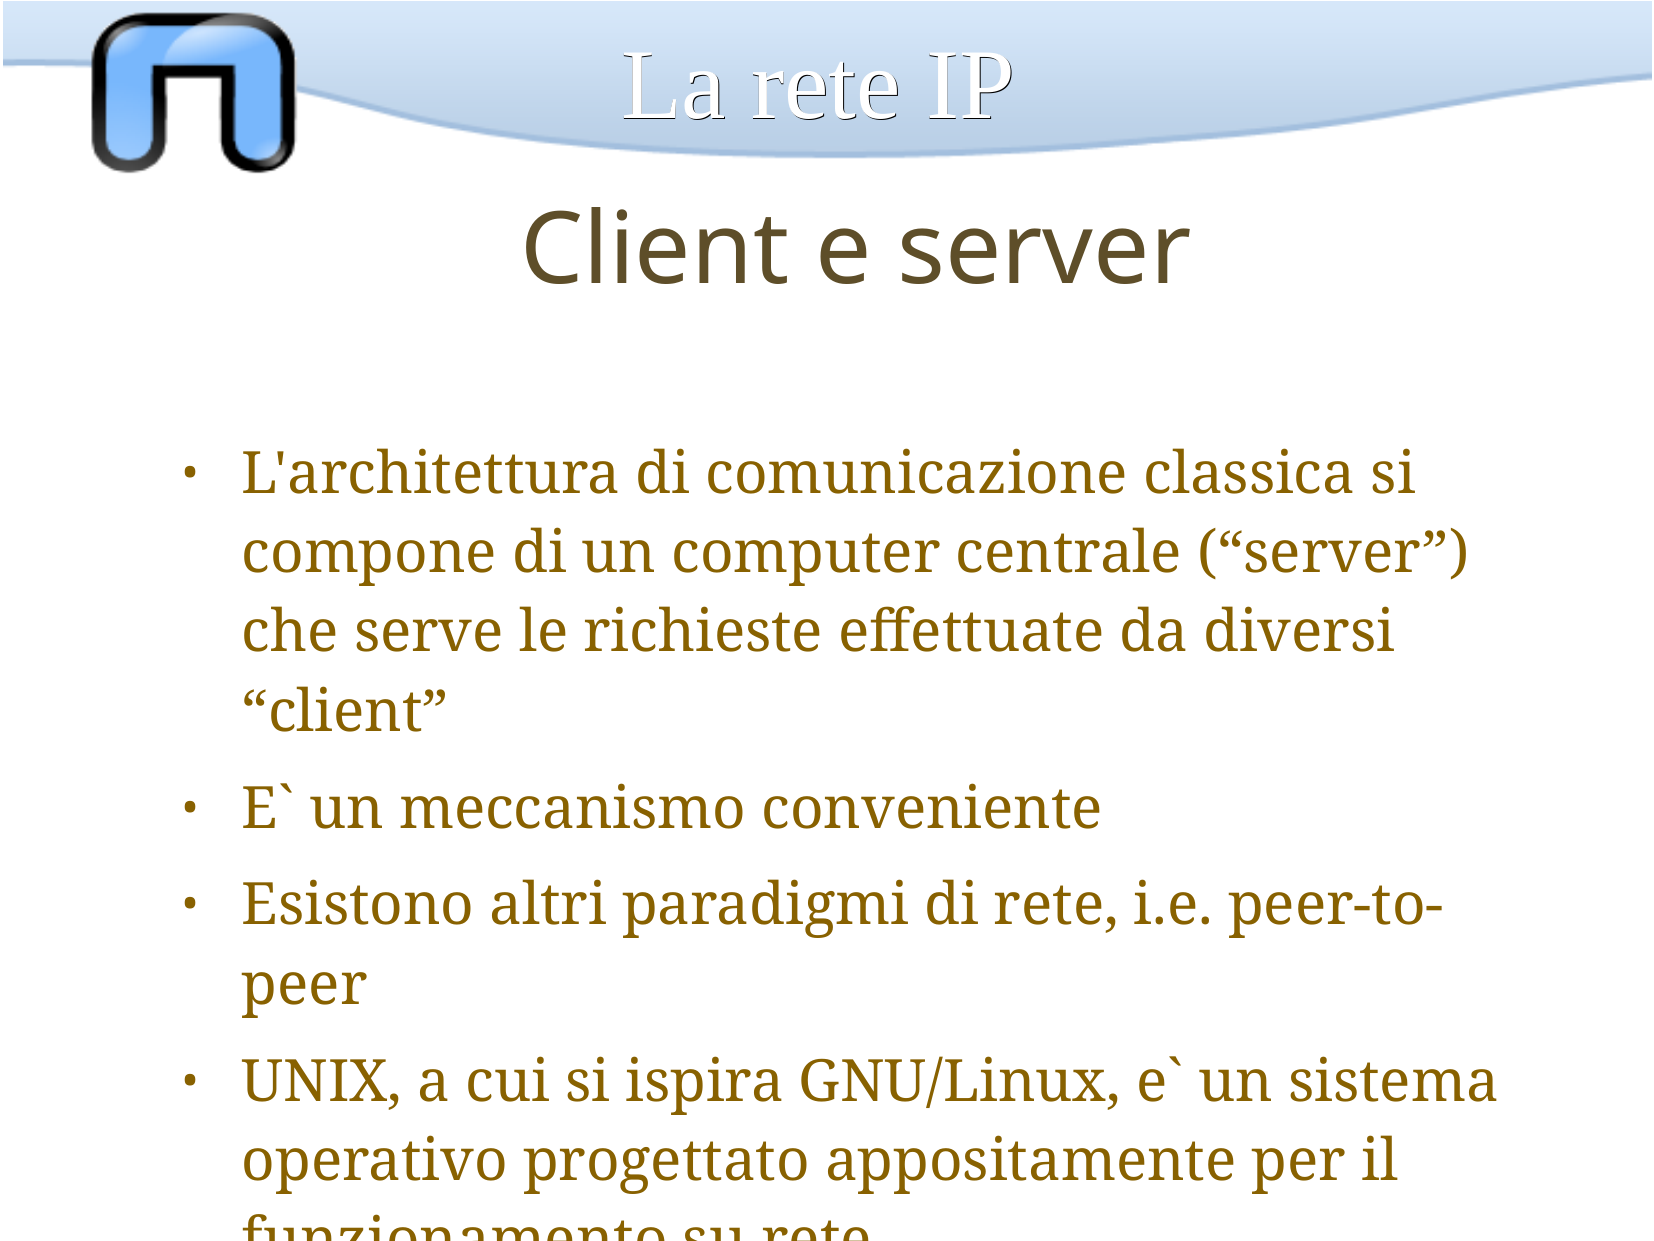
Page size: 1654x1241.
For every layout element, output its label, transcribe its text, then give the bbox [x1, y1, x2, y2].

title Client e server [147, 82, 1565, 408]
picture [0, 0, 1654, 1241]
text_box La rete IP [573, 29, 1063, 82]
list L'architettura di comunicazione classica si compone di un computer centrale (“server”) che serve le richieste effettuate da diversi “client” E` un meccanismo conveniente Esistono altri paradigmi di rete, i.e. peer-to-peer UNIX, a cui si ispira GNU/Linux, e` un sistema operativo progettato appositamente per il funzionamento su rete [147, 431, 1565, 1241]
